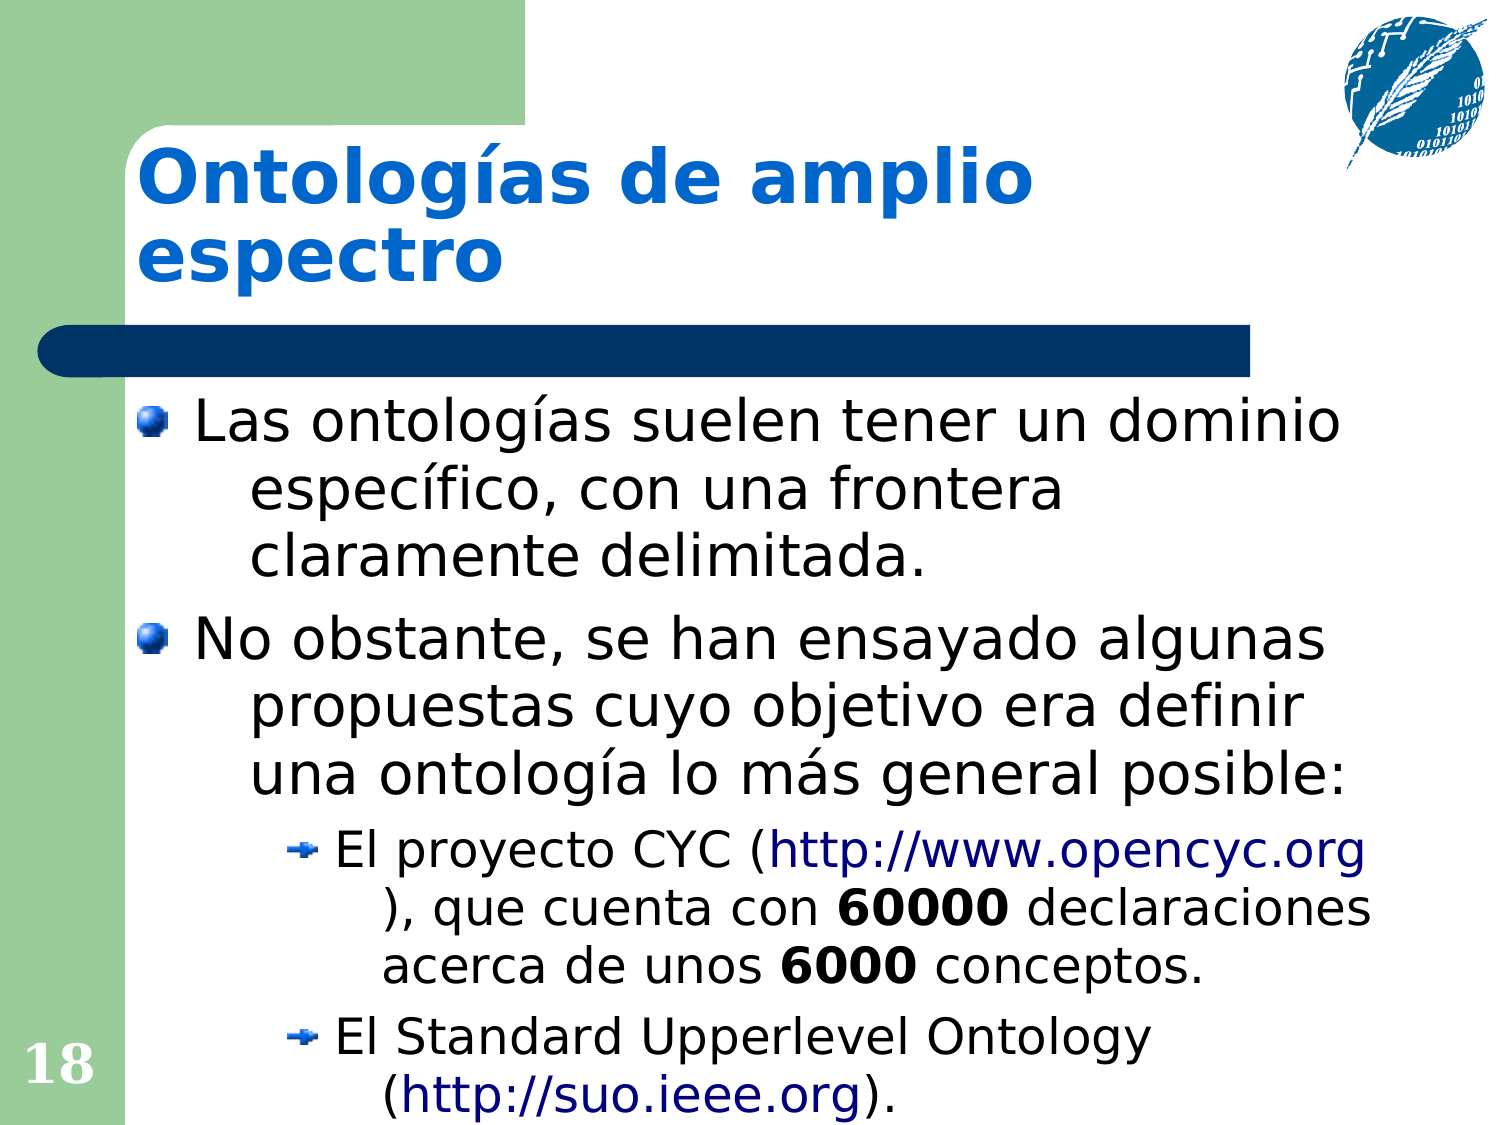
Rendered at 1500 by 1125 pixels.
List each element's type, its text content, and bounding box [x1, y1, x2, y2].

picture [1427, 138, 1431, 148]
title Ontologías de amplio espectro [136, 135, 1414, 302]
list Las ontologías suelen tener un dominio específico, con una frontera claramente delimitada. No obstante, se han ensayado algunas propuestas cuyo objetivo era definir una ontología lo más general posible: El proyecto CYC (http://www.opencyc.org), que cuenta con 60000 declaraciones acerca de unos 6000 conceptos. El Standard Upperlevel Ontology (http://suo.ieee.org). [137, 387, 1400, 1125]
picture [1433, 139, 1440, 147]
picture [1341, 15, 1487, 172]
picture [1436, 127, 1450, 136]
picture [1416, 140, 1425, 149]
